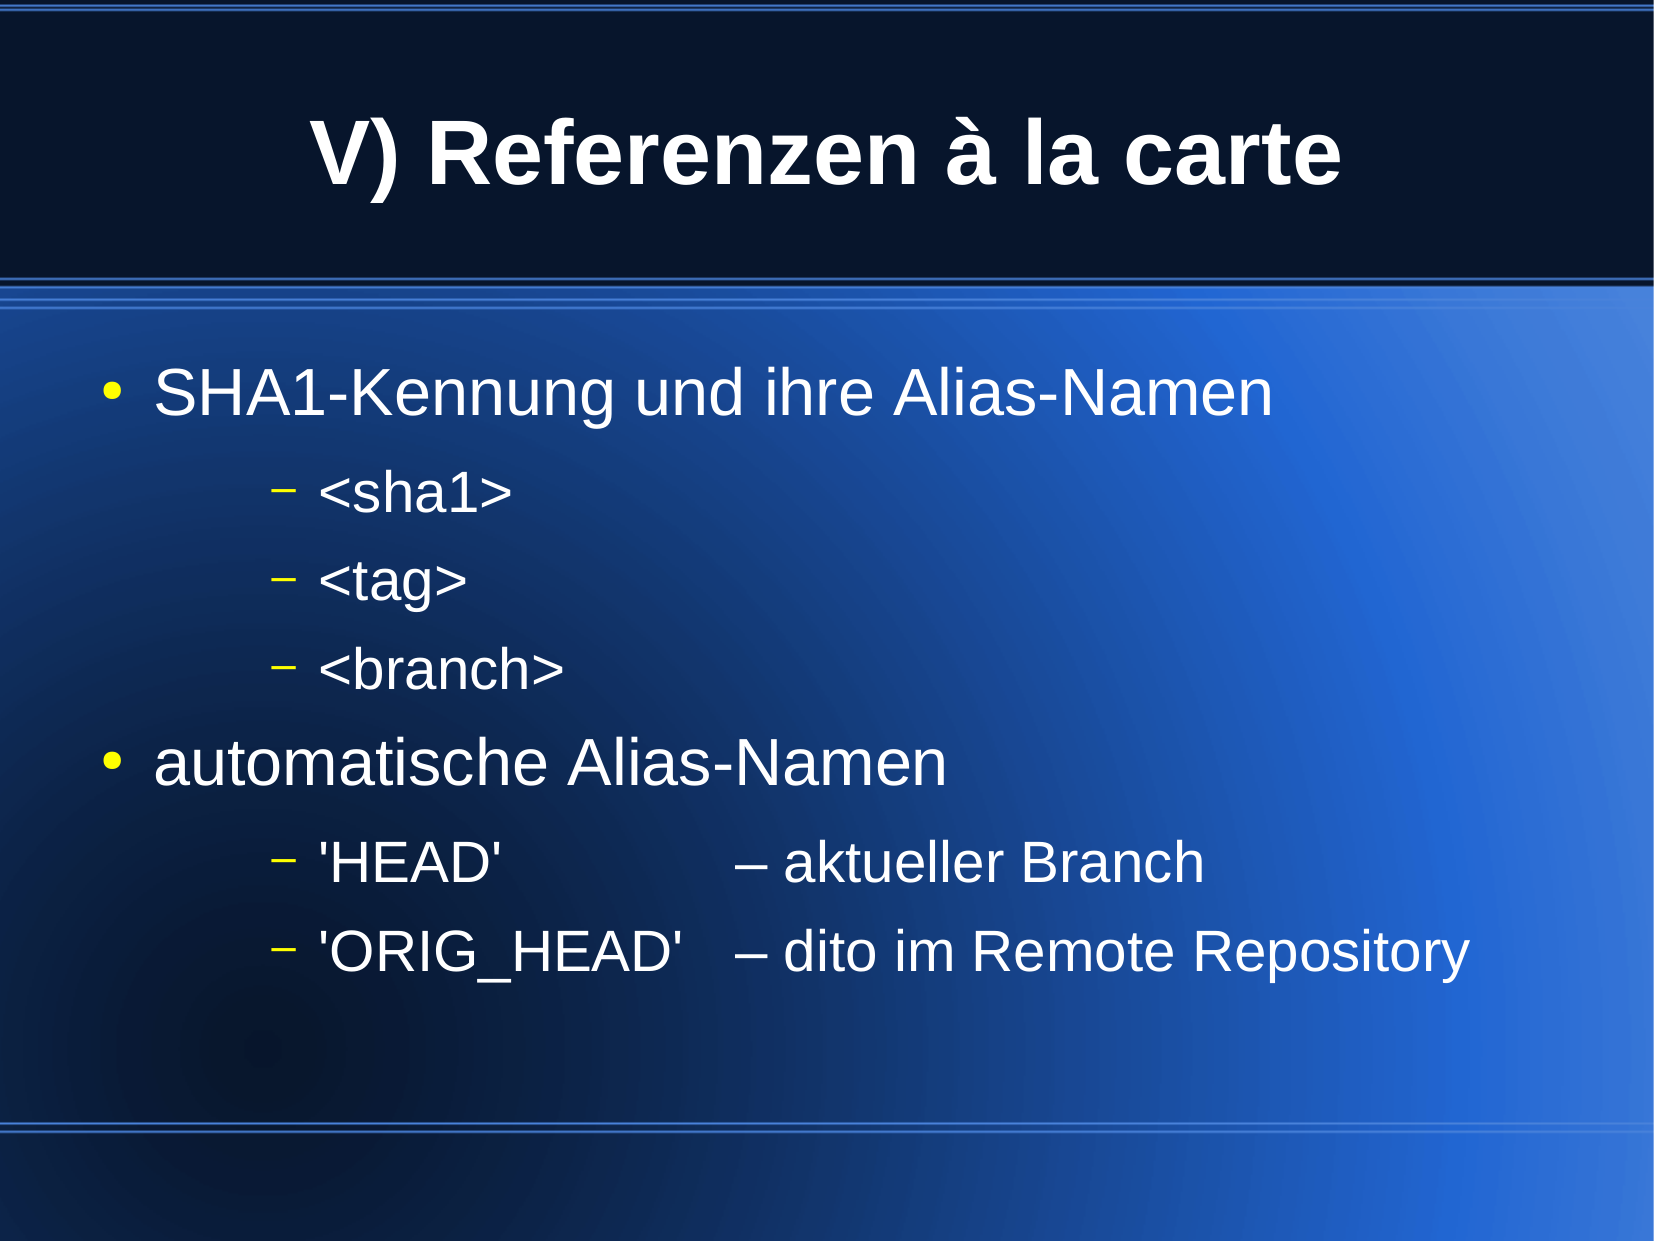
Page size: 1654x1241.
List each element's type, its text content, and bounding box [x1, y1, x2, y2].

picture [0, 0, 1654, 1241]
title V) Referenzen à la carte [82, 49, 1571, 257]
list SHA1-Kennung und ihre Alias-Namen <sha1> <tag> <branch> automatische Alias-Namen 'HEAD' – aktueller Branch 'ORIG_HEAD' – dito im Remote Repository [82, 355, 1571, 1075]
